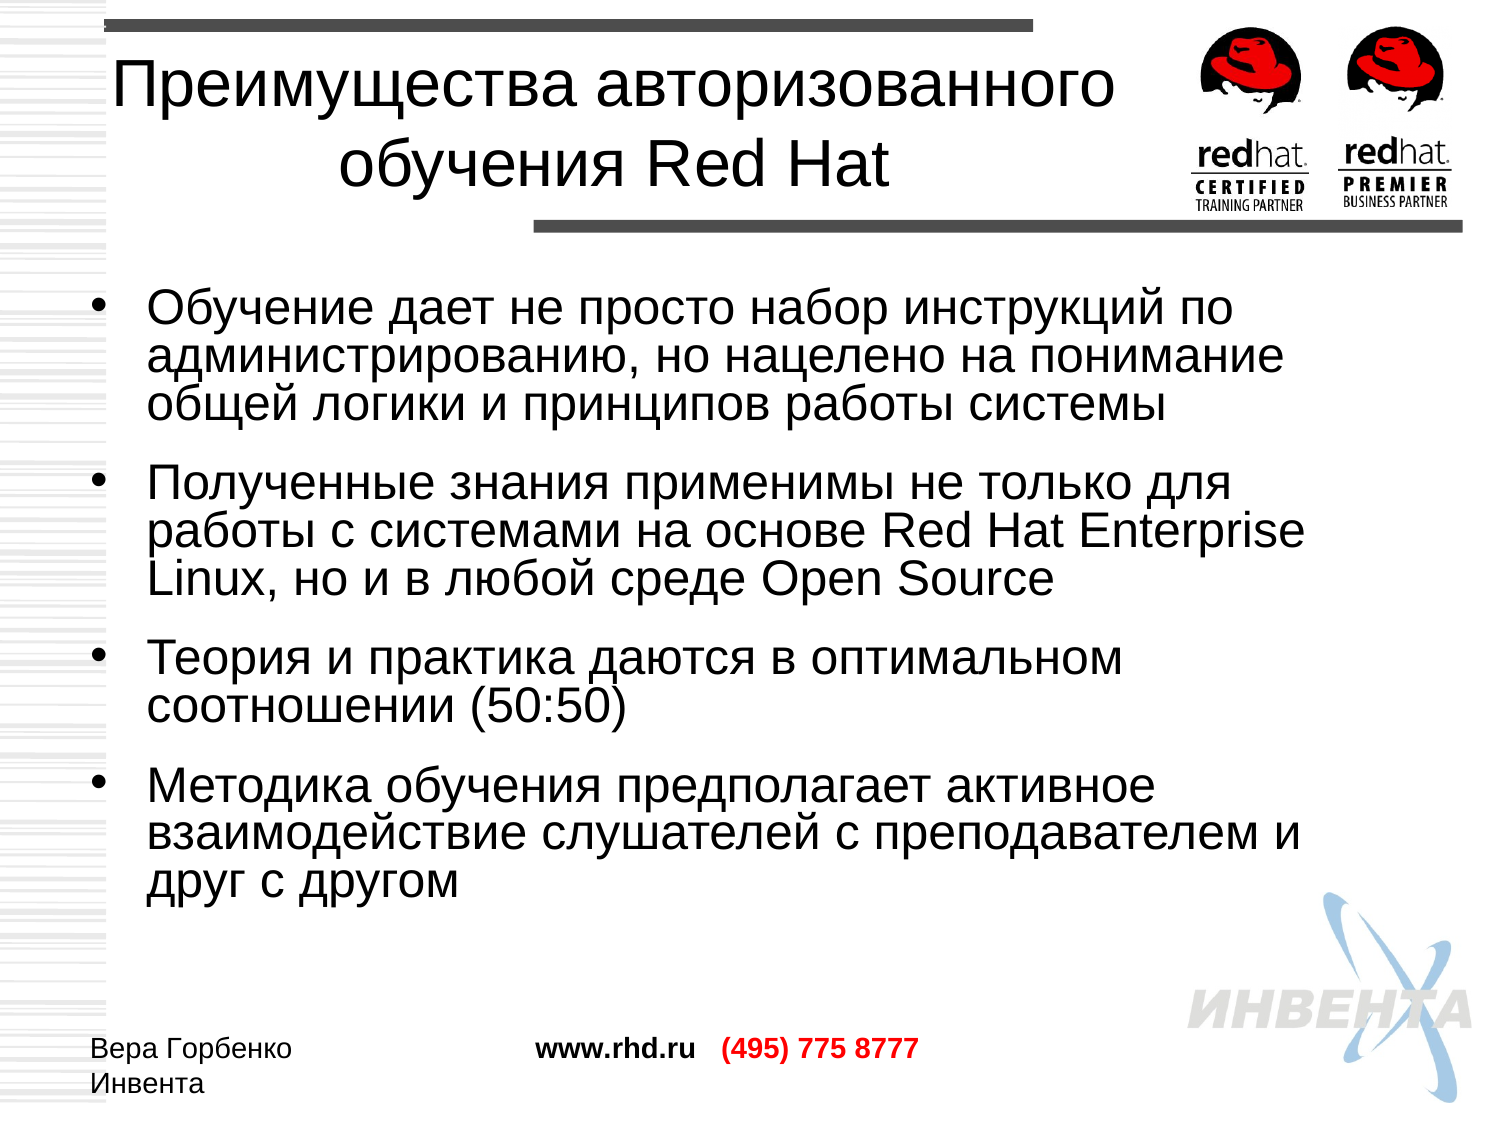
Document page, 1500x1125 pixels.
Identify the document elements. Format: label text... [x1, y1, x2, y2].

picture [1338, 26, 1452, 207]
list Обучение дает не просто набор инструкций по администрированию, но нацелено на понимание общей логики и принципов работы системы Полученные знания применимы не только для работы c системами на основе Red Hat Enterprise Linux, но и в любой среде Open Source Теория и практика даются в оптимальном соотношении (50:50) Методика обучения предполагает активное взаимодействие слушателей с преподавателем и друг с другом [75, 278, 1400, 1003]
text_box Вера Горбенко Инвента [74, 1024, 426, 1125]
text_box www.rhd.ru (495) 775 8777 [512, 1024, 988, 1103]
picture [1187, 892, 1472, 1103]
title Преимущества авторизованного обучения Red Hat [76, 32, 1152, 208]
picture [1191, 27, 1309, 211]
